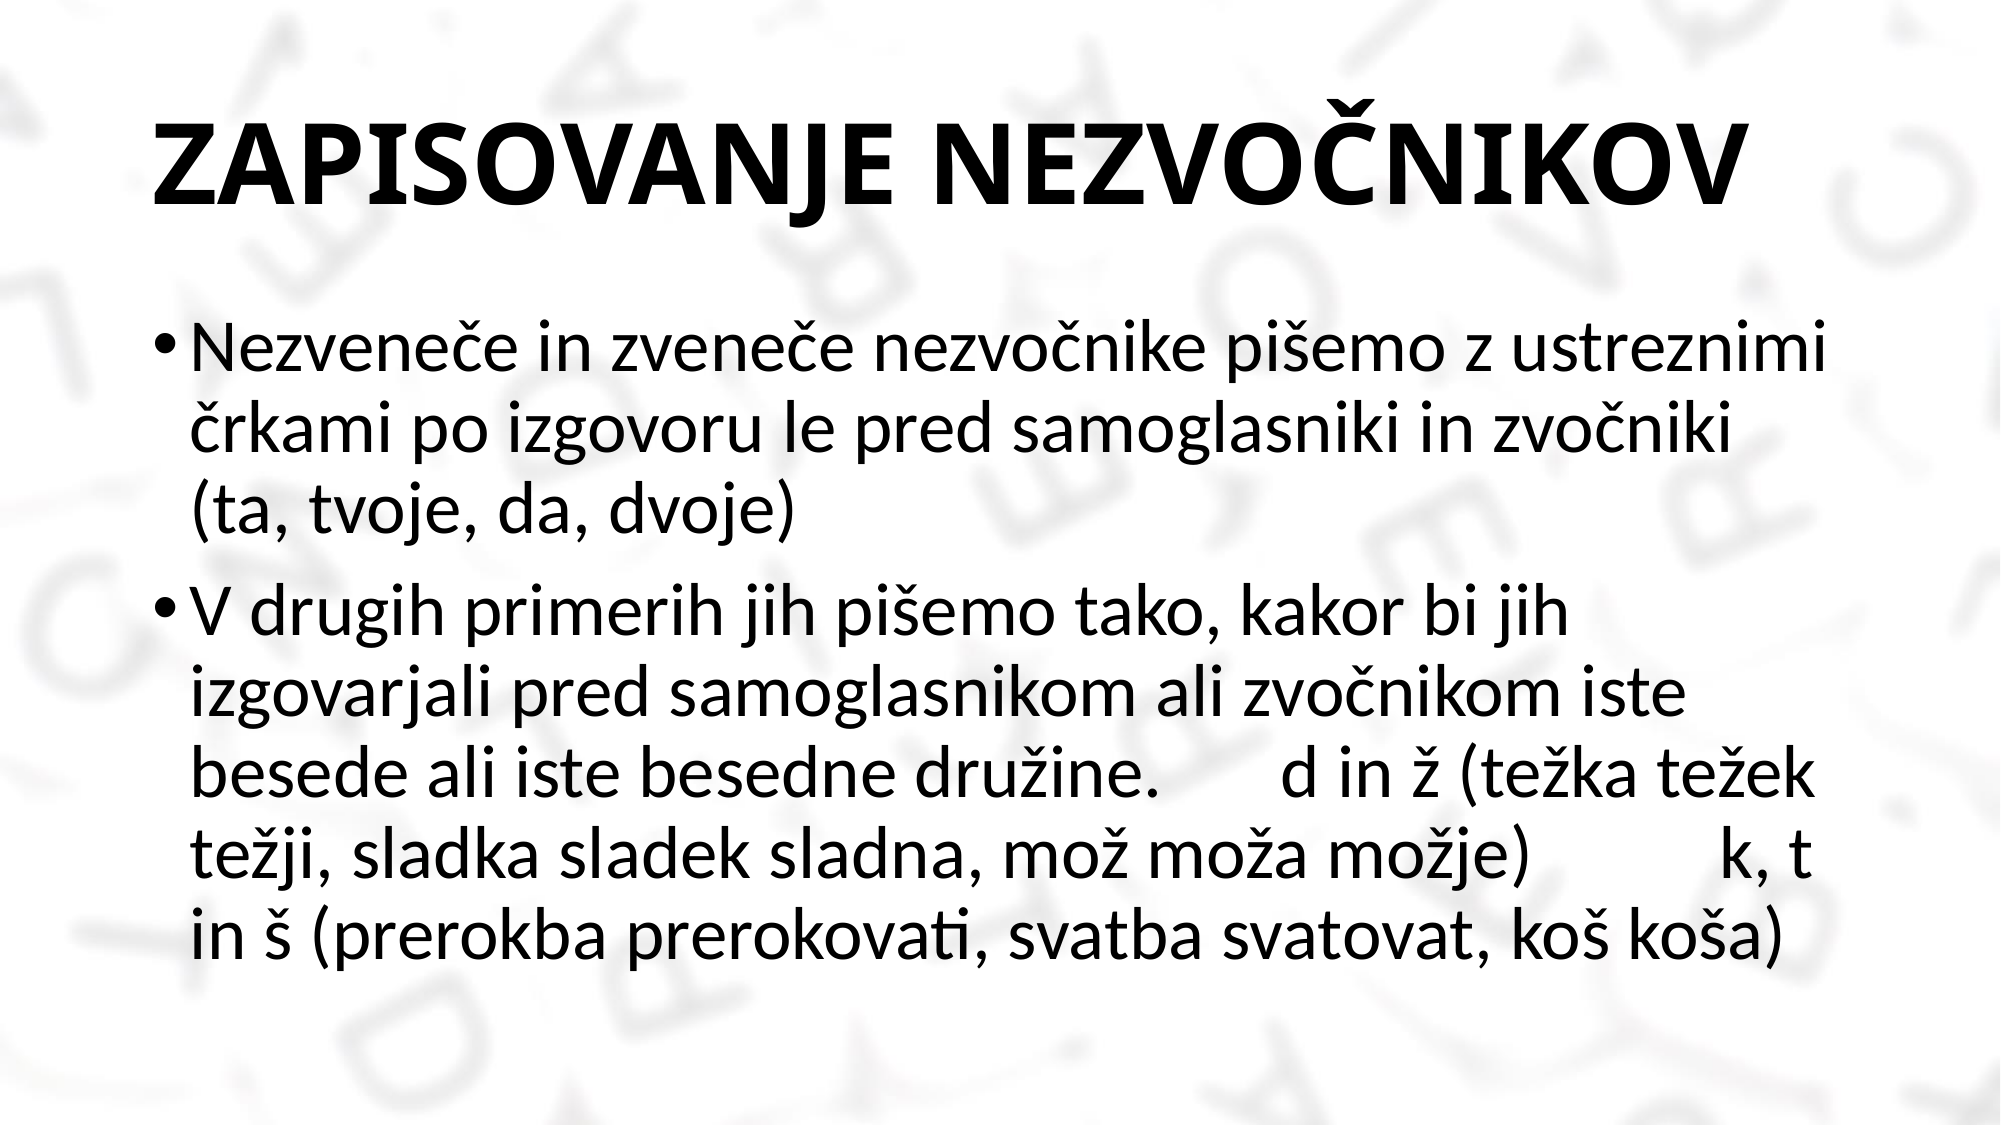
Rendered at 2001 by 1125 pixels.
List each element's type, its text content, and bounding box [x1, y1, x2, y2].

picture [0, 0, 2001, 1125]
list Nezveneče in zveneče nezvočnike pišemo z ustreznimi črkami po izgovoru le pred samoglasniki in zvočniki (ta, tvoje, da, dvoje) V drugih primerih jih pišemo tako, kakor bi jih izgovarjali pred samoglasnikom ali zvočnikom iste besede ali iste besedne družine. d in ž (težka težek težji, sladka sladek sladna, mož moža možje) k, t in š (prerokba prerokovati, svatba svatovat, koš koša) [137, 299, 1863, 1014]
title ZAPISOVANJE NEZVOČNIKOV [137, 59, 1863, 278]
